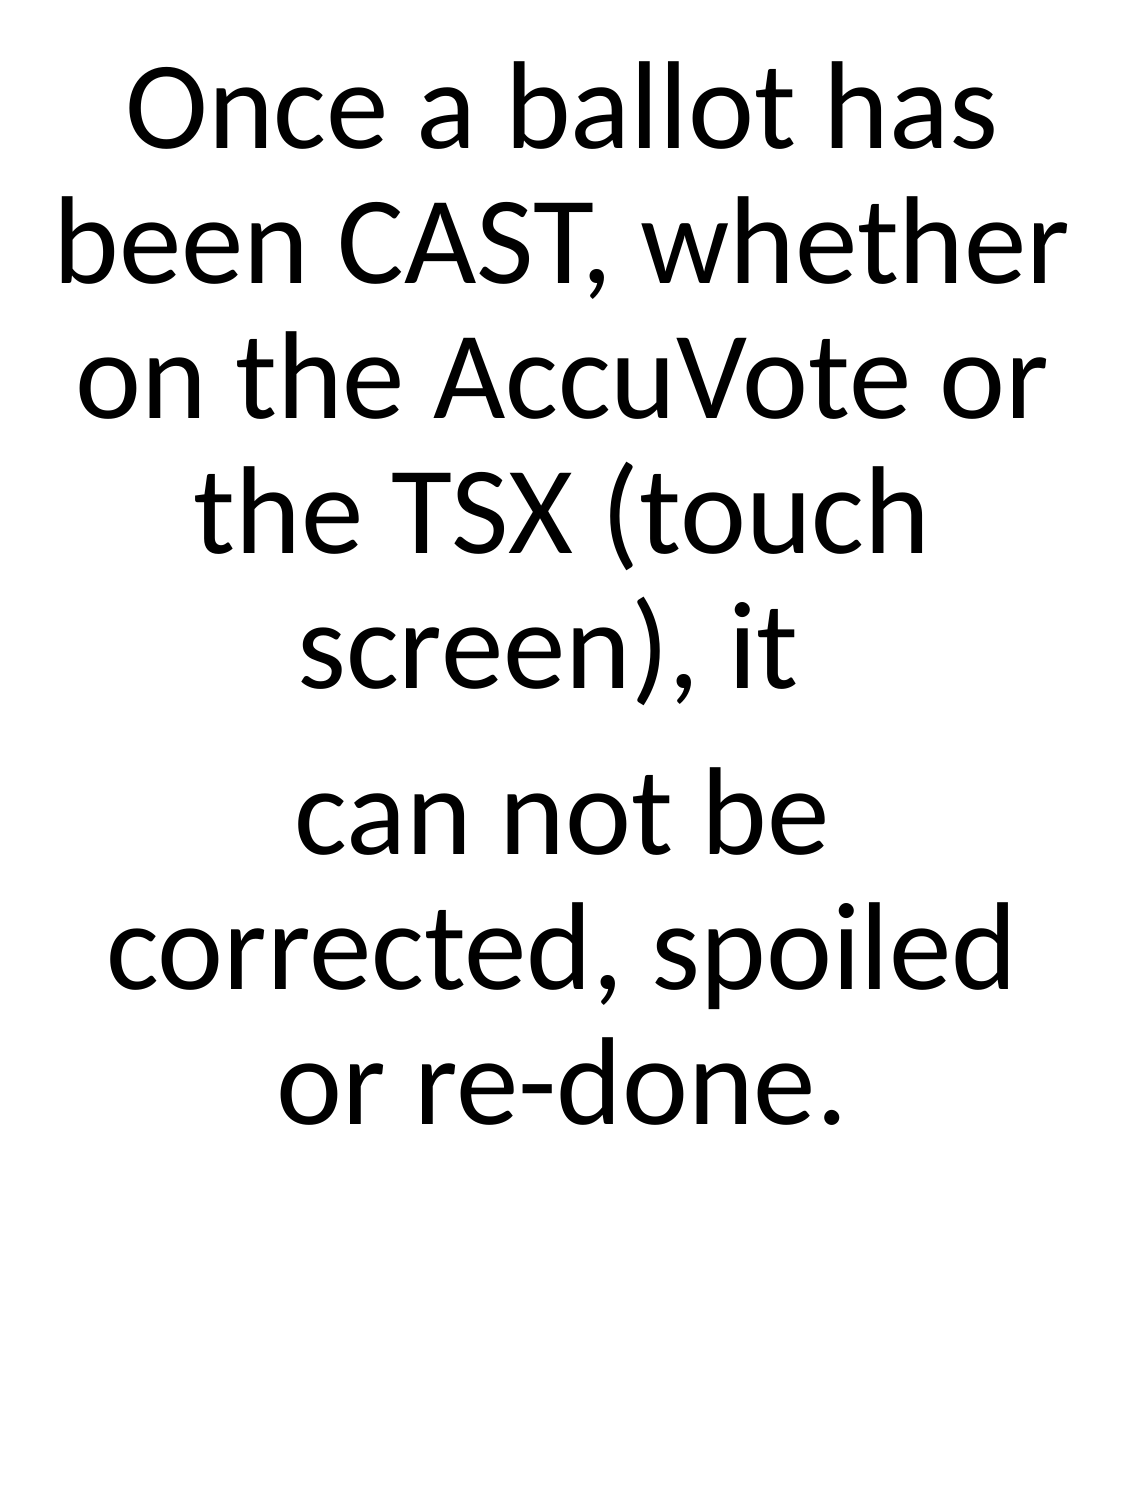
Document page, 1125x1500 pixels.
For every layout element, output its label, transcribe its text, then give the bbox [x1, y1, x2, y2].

text_box Once a ballot has been CAST, whether on the AccuVote or the TSX (touch screen), it can not be corrected, spoiled or re-done. [28, 33, 1097, 1367]
